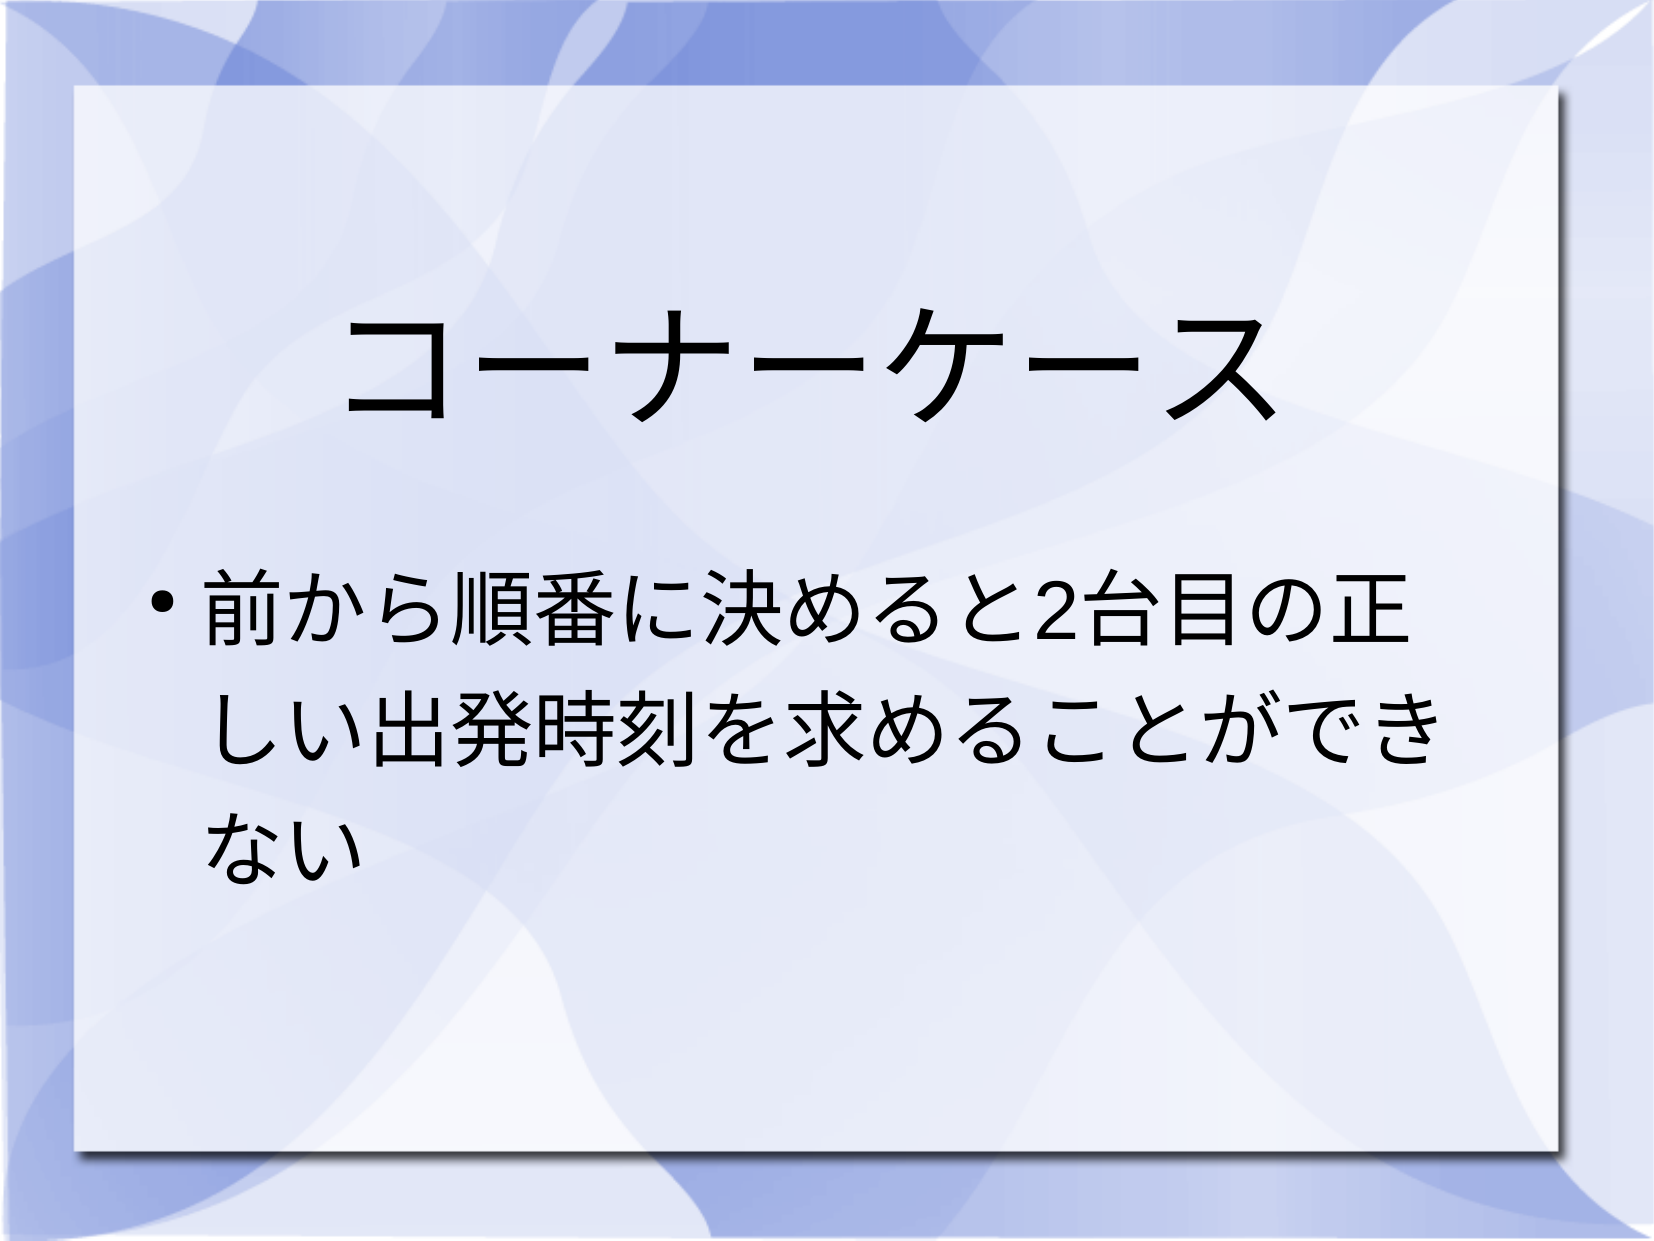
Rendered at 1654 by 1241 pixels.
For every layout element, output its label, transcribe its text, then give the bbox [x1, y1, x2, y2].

picture [0, 0, 1654, 1241]
list 前から順番に決めると2台目の正しい出発時刻を求めることができない [129, 543, 1489, 1241]
title コーナーケース [82, 253, 1536, 461]
